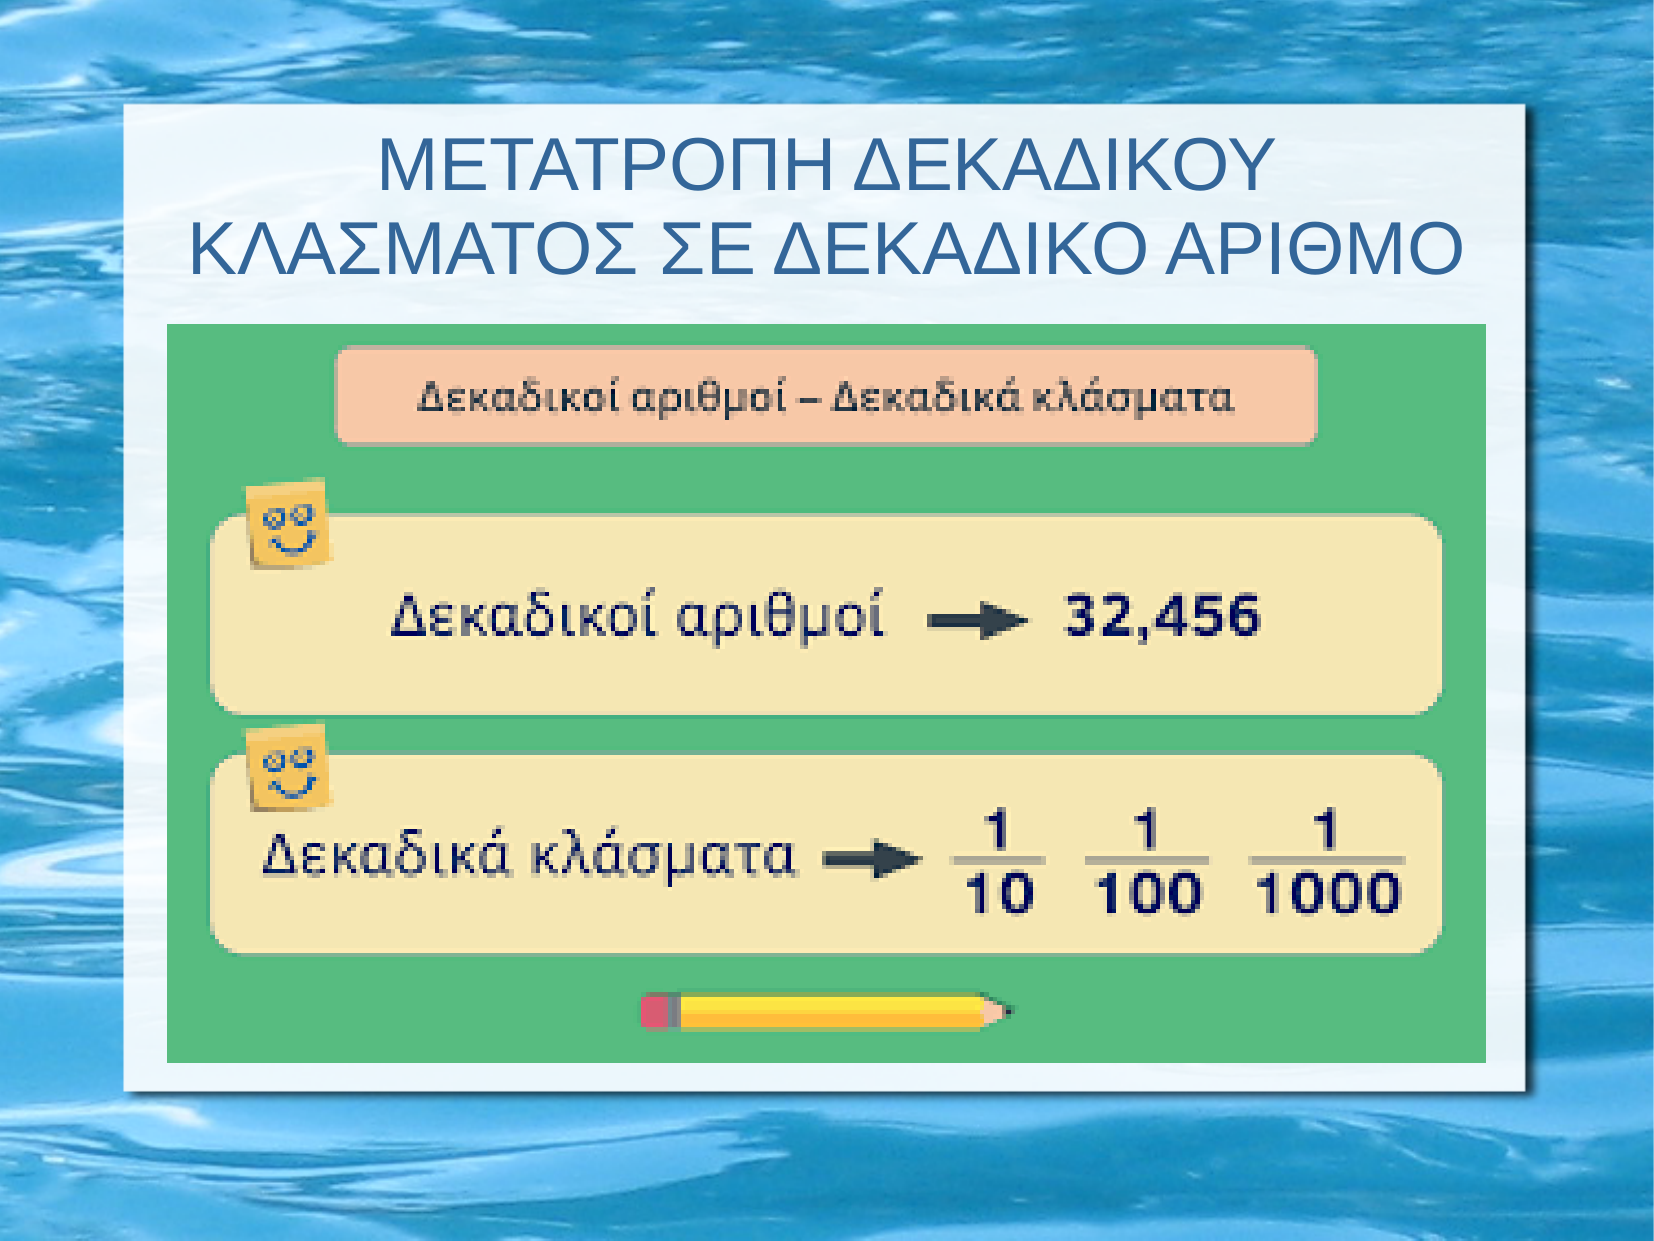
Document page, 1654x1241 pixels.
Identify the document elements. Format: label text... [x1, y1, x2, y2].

picture [0, 0, 1654, 1241]
title ΜΕΤΑΤΡΟΠΗ ΔΕΚΑΔΙΚΟΥ ΚΛΑΣΜΑΤΟΣ ΣΕ ΔΕΚΑΔΙΚΟ ΑΡΙΘΜΟ [147, 118, 1506, 296]
